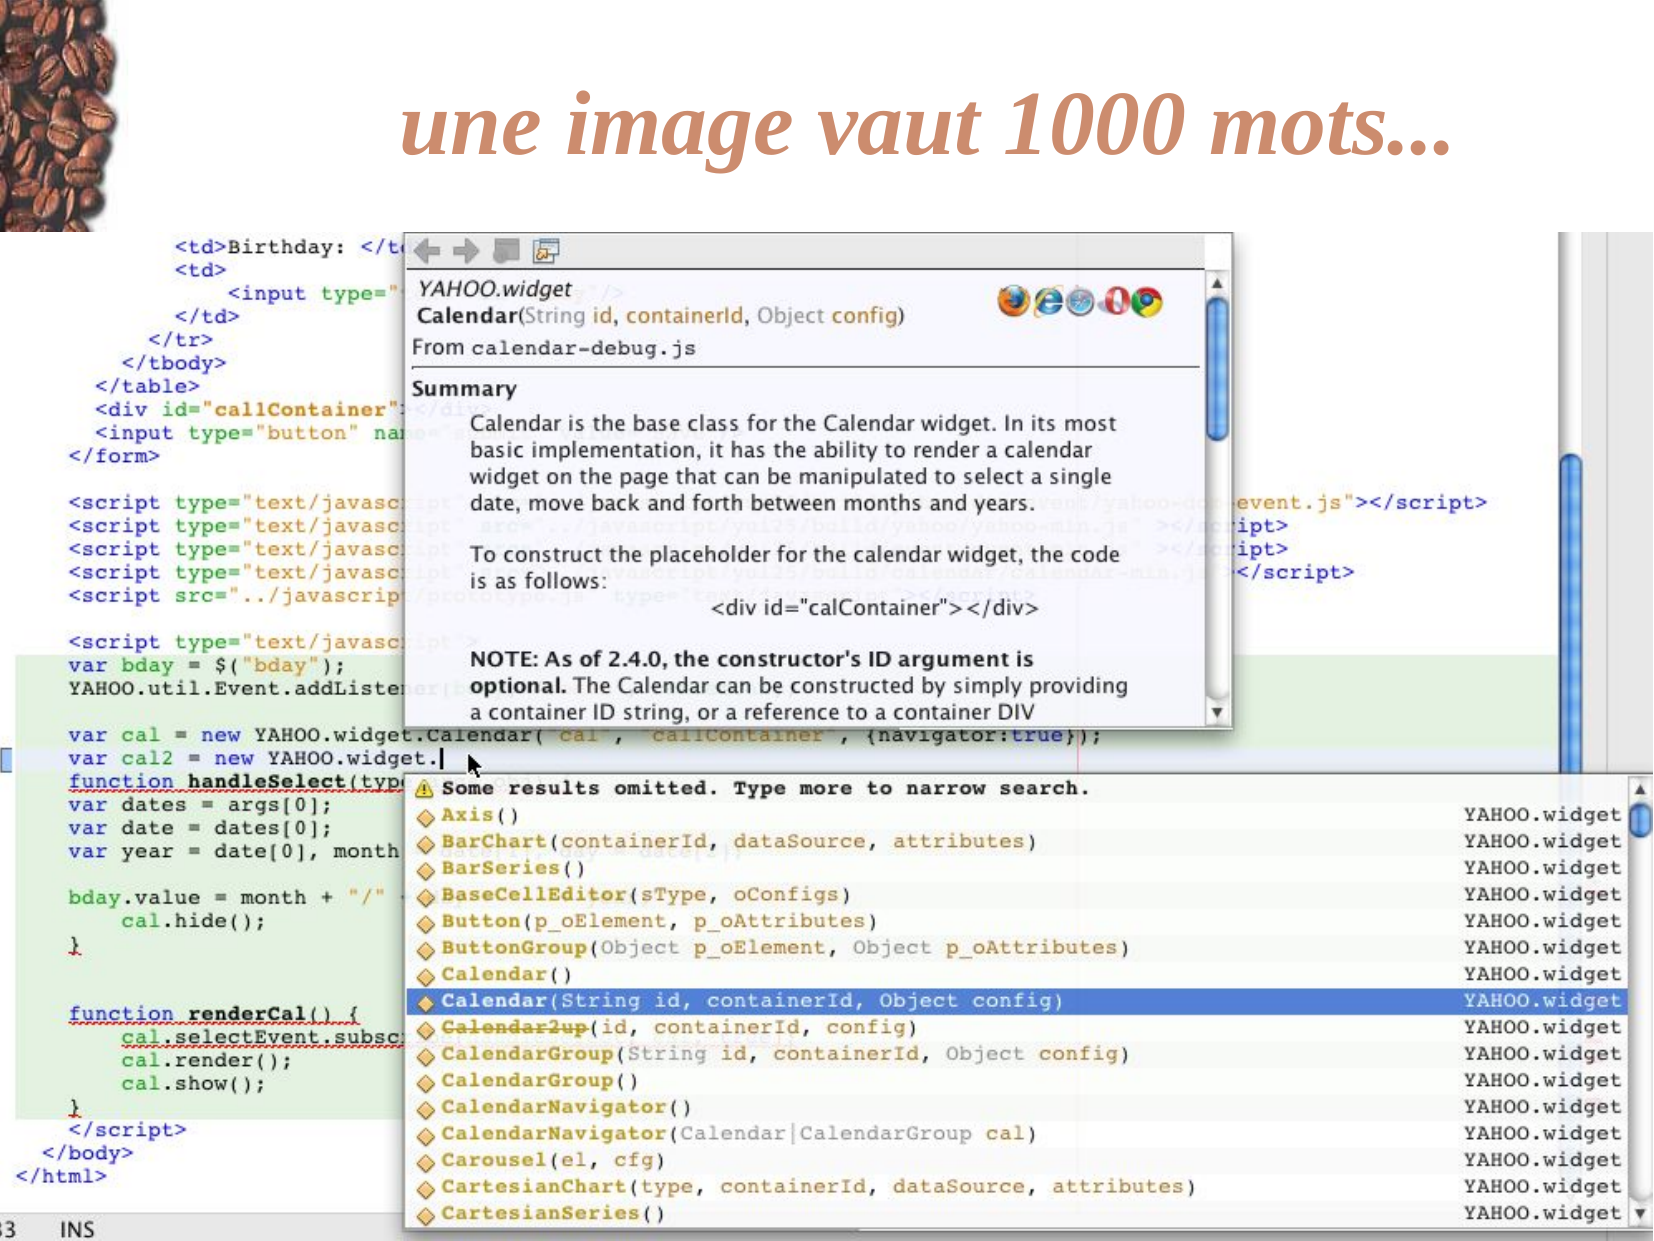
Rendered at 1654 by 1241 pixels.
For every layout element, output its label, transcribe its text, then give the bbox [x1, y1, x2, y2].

picture [0, 0, 1653, 1241]
title une image vaut 1000 mots... [205, 42, 1618, 215]
